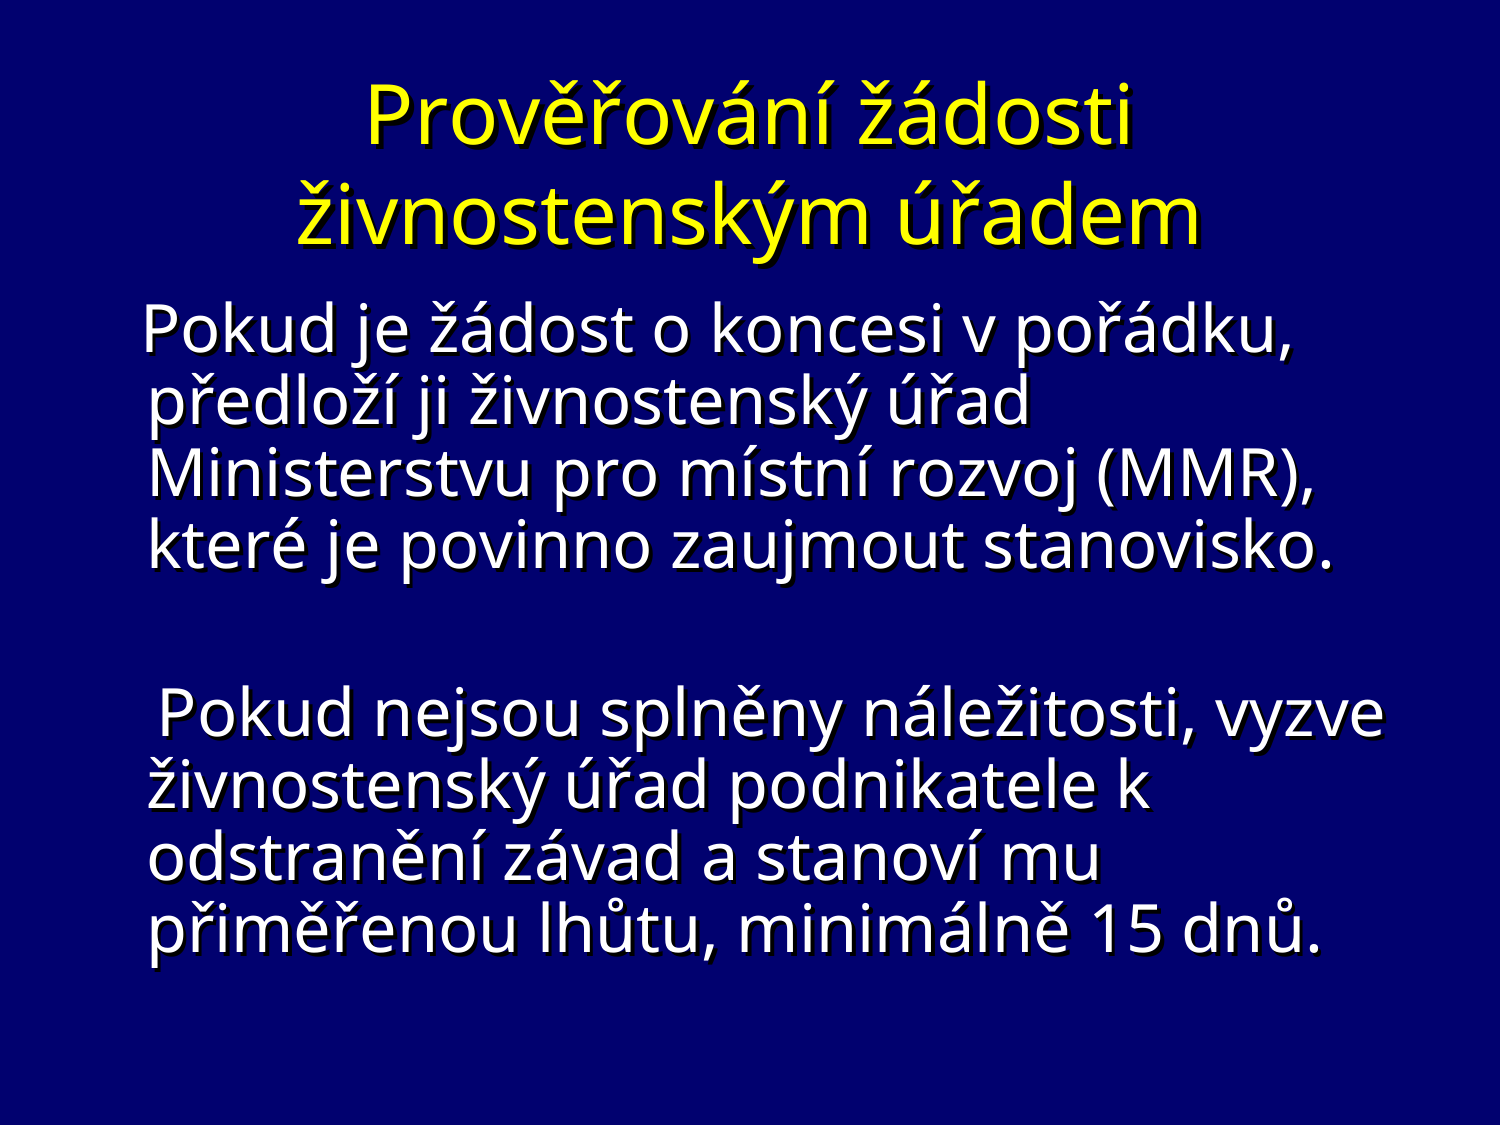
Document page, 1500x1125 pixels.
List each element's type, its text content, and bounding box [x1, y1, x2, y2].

title Prověřování žádosti živnostenským úřadem [75, 43, 1425, 279]
list Pokud je žádost o koncesi v pořádku, předloží ji živnostenský úřad Ministerstvu pro místní rozvoj (MMR), které je povinno zaujmout stanovisko. Pokud nejsou splněny náležitosti, vyzve živnostenský úřad podnikatele k odstranění závad a stanoví mu přiměřenou lhůtu, minimálně 15 dnů. [75, 287, 1425, 1089]
